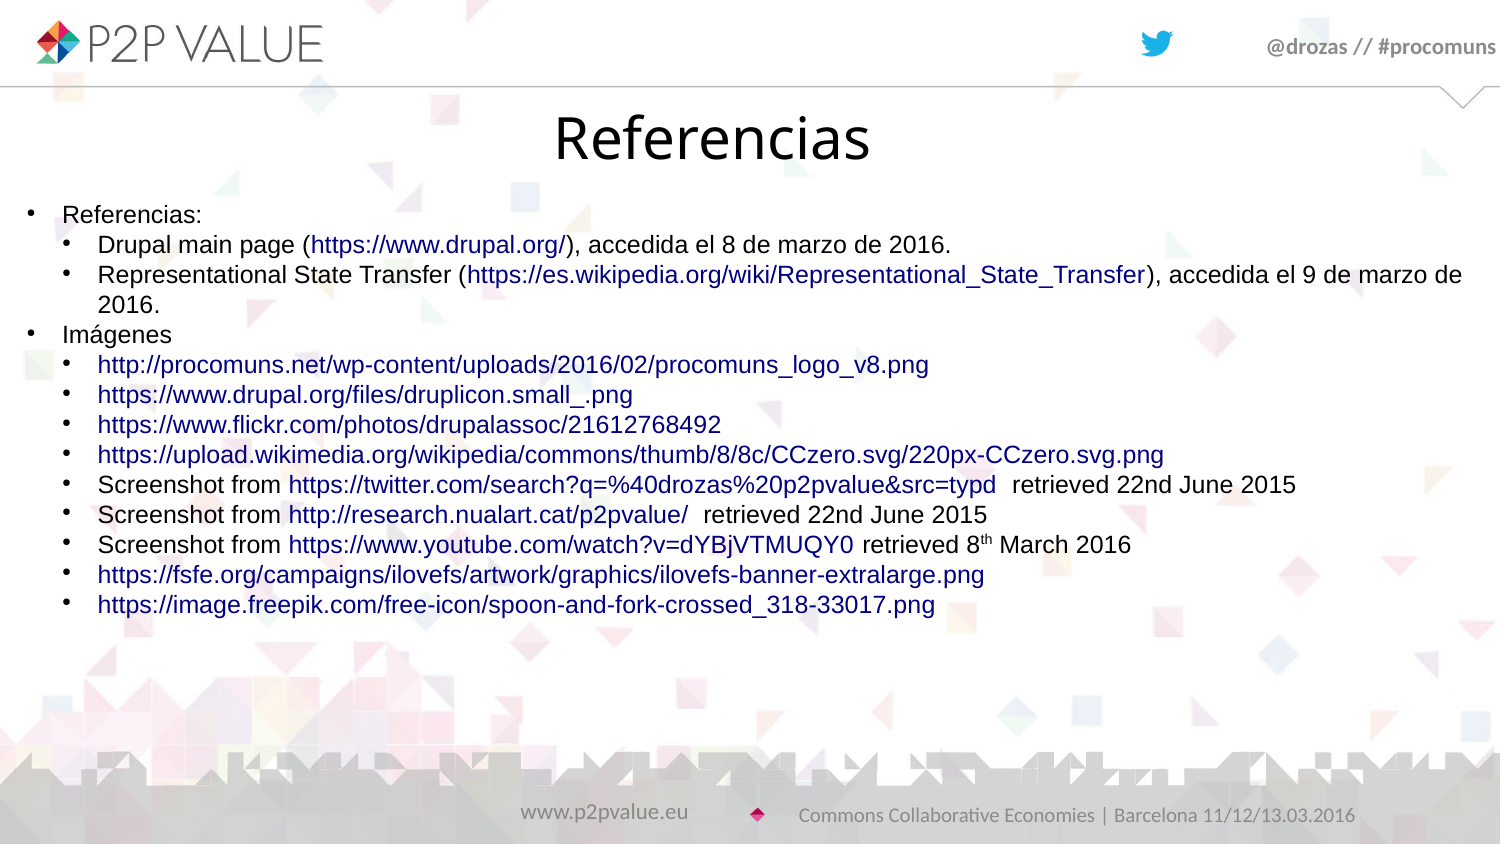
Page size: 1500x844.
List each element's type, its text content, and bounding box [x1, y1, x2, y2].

text_box Commons Collaborative Economies | Barcelona 11/12/13.03.2016 [785, 791, 1500, 837]
subtitle Referencias: Drupal main page (https://www.drupal.org/), accedida el 8 de marzo de 2016. Representational State Transfer (https://es.wikipedia.org/wiki/Representational_State_Transfer), accedida el 9 de marzo de 2016. Imágenes http://procomuns.net/wp-content/uploads/2016/02/procomuns_logo_v8.png https://www.drupal.org/files/druplicon.small_.png https://www.flickr.com/photos/drupalassoc/21612768492 https://upload.wikimedia.org/wikipedia/commons/thumb/8/8c/CCzero.svg/220px-CCzero.svg.png Screenshot from https://twitter.com/search?q=%40drozas%20p2pvalue&src=typd retrieved 22nd June 2015 Screenshot from http://research.nualart.cat/p2pvalue/ retrieved 22nd June 2015 Screenshot from https://www.youtube.com/watch?v=dYBjVTMUQY0 retrieved 8th March 2016 https://fsfe.org/campaigns/ilovefs/artwork/graphics/ilovefs-banner-extralarge.png https://image.freepik.com/free-icon/spoon-and-fork-crossed_318-33017.png [13, 162, 1494, 763]
picture [0, 0, 1500, 844]
text_box www.p2pvalue.eu [514, 790, 733, 830]
title Referencias [60, 92, 1366, 162]
text_box @drozas // #procomuns [1169, 15, 1500, 76]
